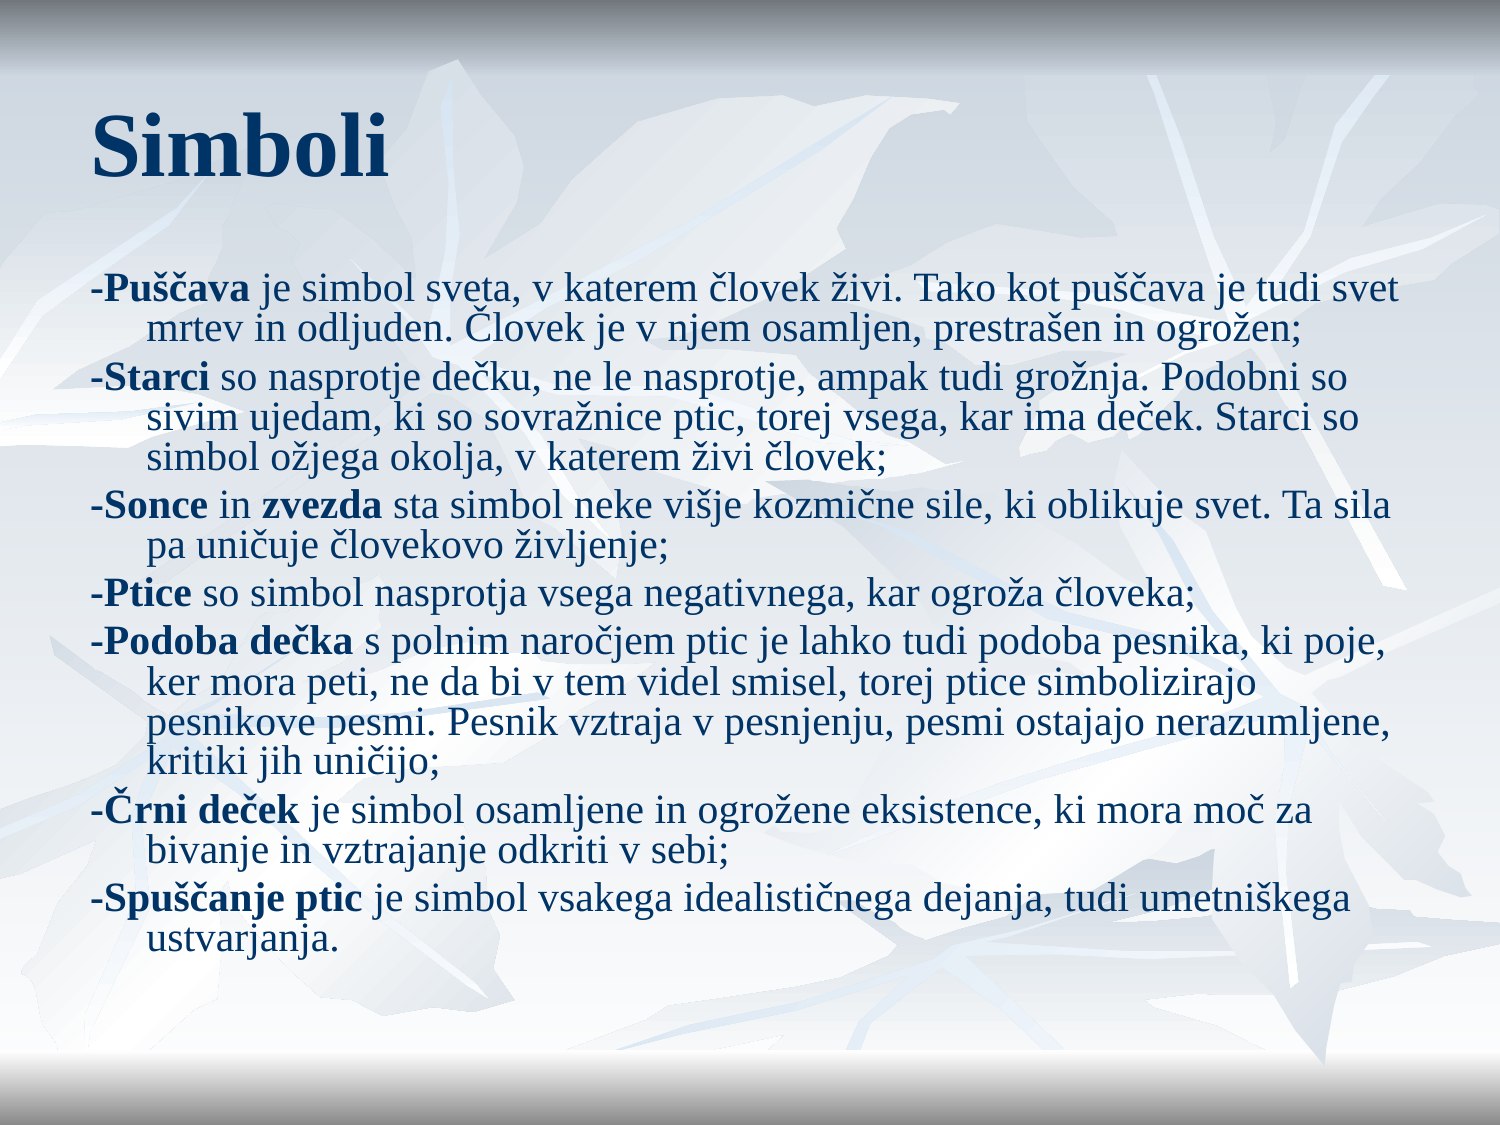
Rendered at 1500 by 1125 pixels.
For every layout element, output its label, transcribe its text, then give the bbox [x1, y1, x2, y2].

list -Puščava je simbol sveta, v katerem človek živi. Tako kot puščava je tudi svet mrtev in odljuden. Človek je v njem osamljen, prestrašen in ogrožen; -Starci so nasprotje dečku, ne le nasprotje, ampak tudi grožnja. Podobni so sivim ujedam, ki so sovražnice ptic, torej vsega, kar ima deček. Starci so simbol ožjega okolja, v katerem živi človek; -Sonce in zvezda sta simbol neke višje kozmične sile, ki oblikuje svet. Ta sila pa uničuje človekovo življenje; -Ptice so simbol nasprotja vsega negativnega, kar ogroža človeka; -Podoba dečka s polnim naročjem ptic je lahko tudi podoba pesnika, ki poje, ker mora peti, ne da bi v tem videl smisel, torej ptice simbolizirajo pesnikove pesmi. Pesnik vztraja v pesnjenju, pesmi ostajajo nerazumljene, kritiki jih uničijo; -Črni deček je simbol osamljene in ogrožene eksistence, ki mora moč za bivanje in vztrajanje odkriti v sebi; -Spuščanje ptic je simbol vsakega idealističnega dejanja, tudi umetniškega ustvarjanja. [75, 262, 1425, 1006]
title Simboli [75, 45, 1425, 234]
